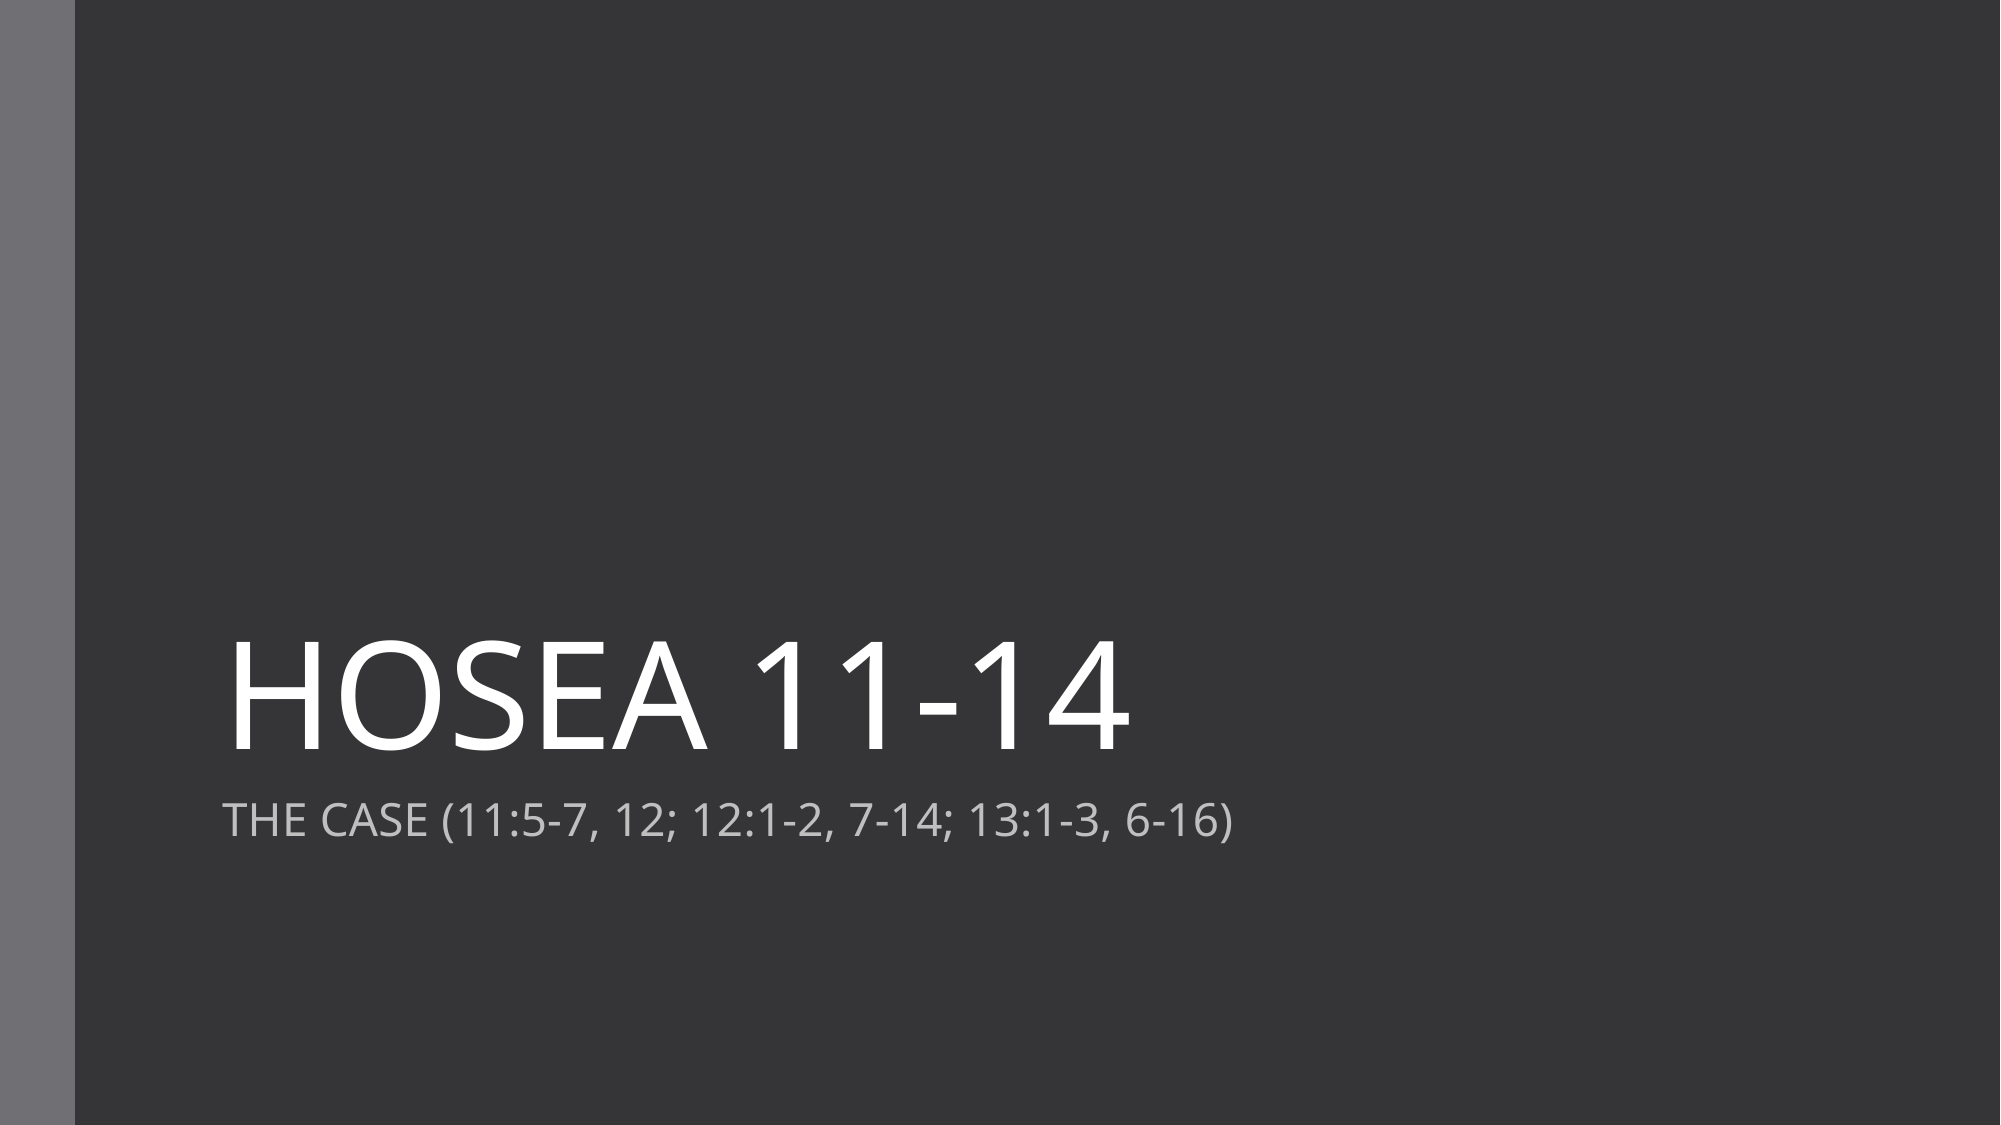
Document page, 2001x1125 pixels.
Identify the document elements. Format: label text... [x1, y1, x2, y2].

title HOSEA 11-14 [206, 124, 1752, 787]
subtitle THE CASE (11:5-7, 12; 12:1-2, 7-14; 13:1-3, 6-16) [206, 787, 1752, 1066]
